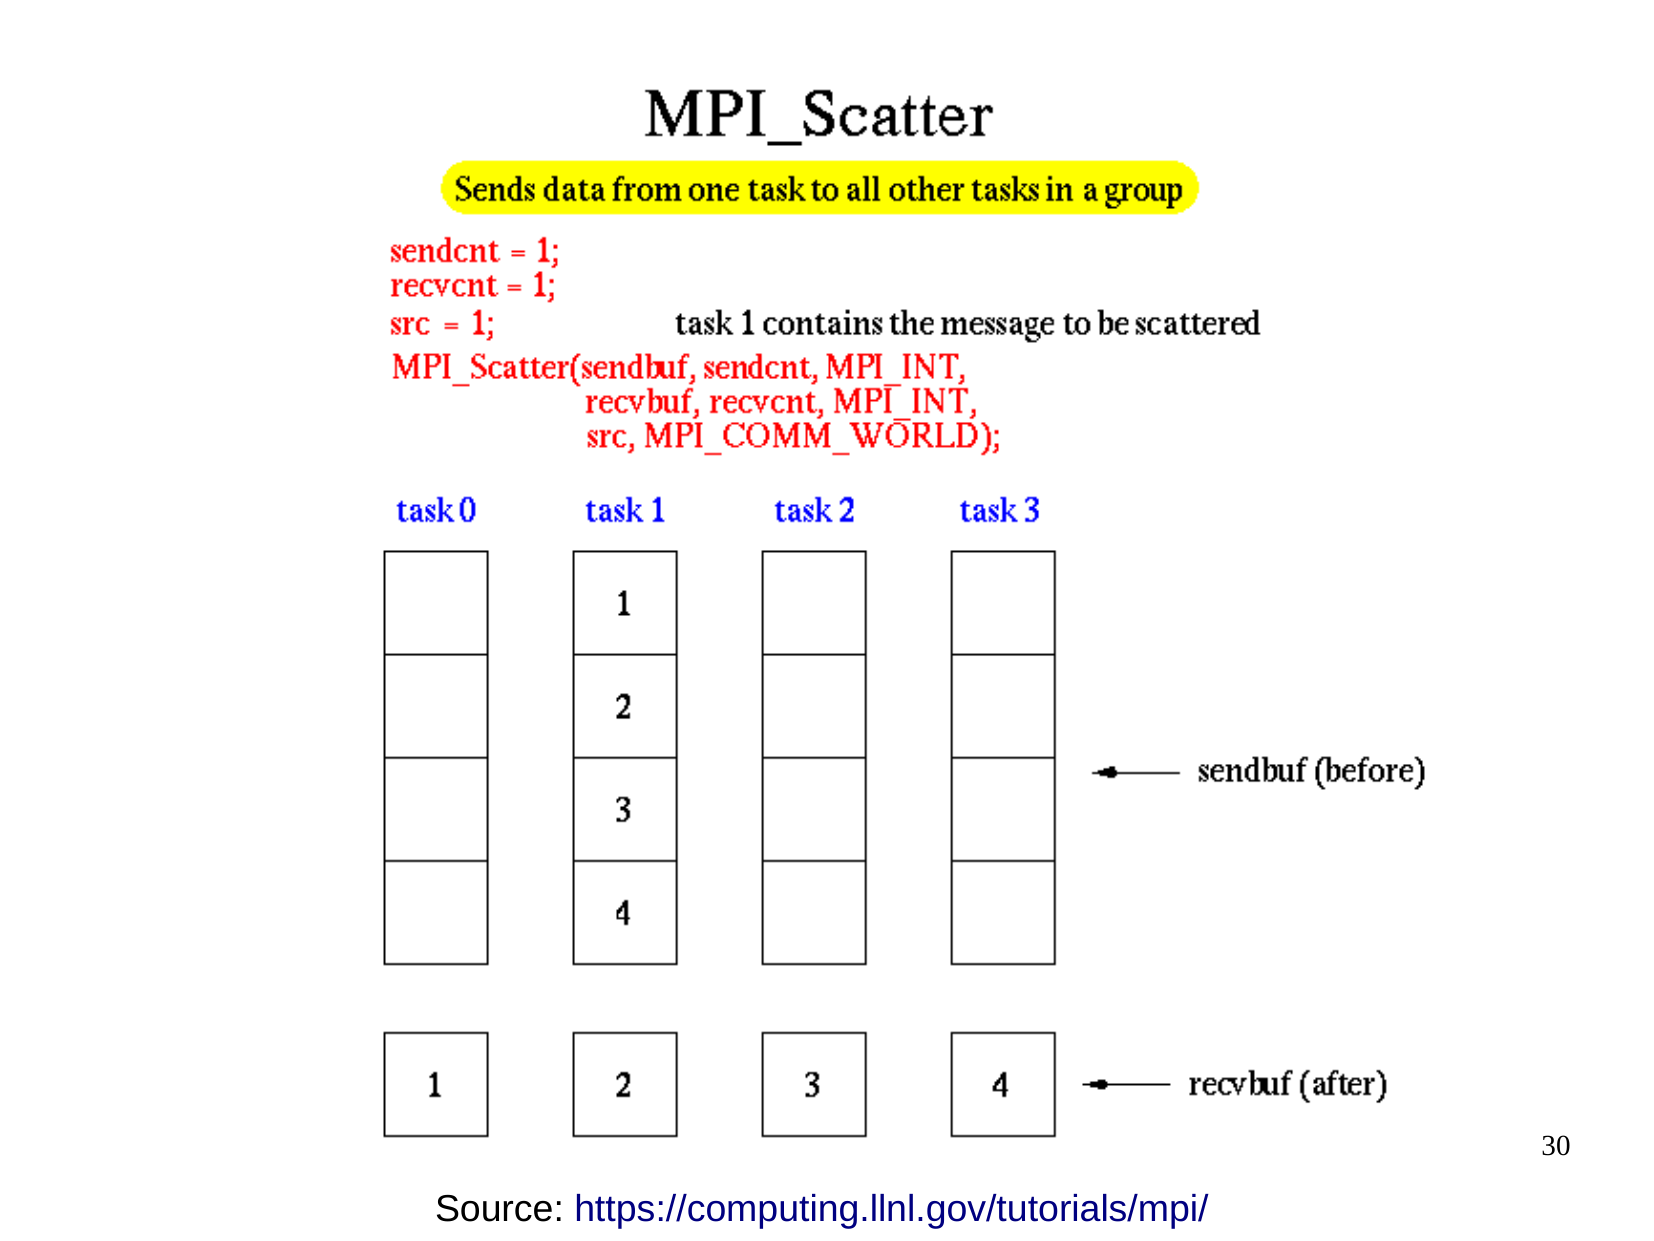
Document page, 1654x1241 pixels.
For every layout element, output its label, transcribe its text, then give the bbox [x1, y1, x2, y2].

picture [300, 37, 1463, 1212]
text_box Source: https://computing.llnl.gov/tutorials/mpi/ [417, 1177, 1238, 1241]
